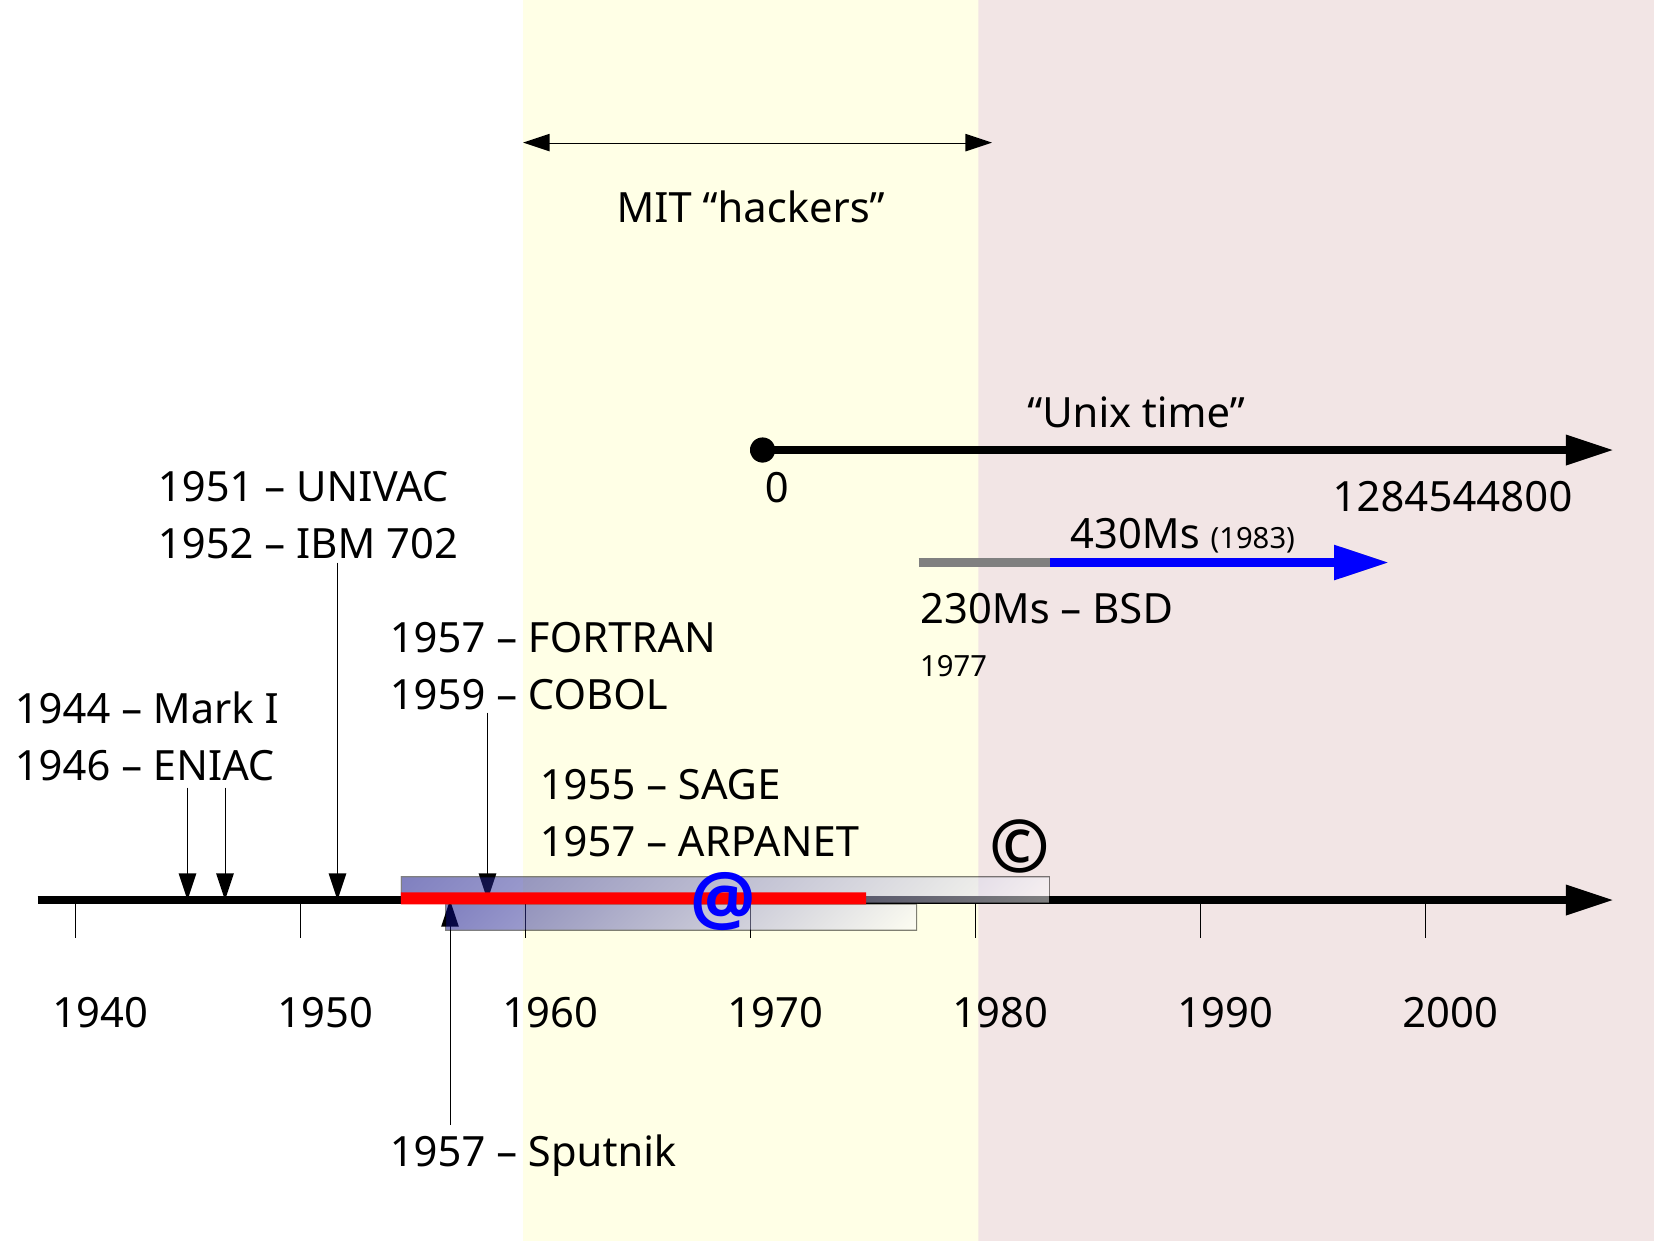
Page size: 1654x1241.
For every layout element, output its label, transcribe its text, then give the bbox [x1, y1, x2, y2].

text_box 1960 [487, 975, 638, 1051]
text_box MIT “hackers” [526, 169, 975, 236]
text_box 1955 – SAGE 1957 – ARPANET [918, 892, 1163, 924]
text_box 1944 – Mark I 1946 – ENIAC [0, 671, 337, 788]
text_box @ [676, 839, 890, 943]
text_box 430Ms (1983) [1055, 496, 1388, 563]
text_box 1951 – UNIVAC 1952 – IBM 702 [143, 449, 781, 567]
text_box 1977 [905, 637, 1238, 689]
text_box 1284544800 [1317, 459, 1613, 526]
text_box 1990 [1162, 975, 1313, 1051]
text_box 1980 [937, 975, 1088, 1051]
text_box 2000 [1387, 975, 1538, 1051]
text_box 0 [750, 450, 863, 526]
text_box [400, 0, 1654, 1241]
text_box 1950 [262, 975, 413, 1051]
text_box 230Ms – BSD [905, 571, 1238, 637]
text_box 1940 [37, 975, 188, 1051]
text_box 1970 [712, 975, 863, 1051]
text_box © [975, 787, 1189, 892]
text_box 1957 – FORTRAN 1959 – COBOL [375, 600, 1013, 717]
text_box 1955 – SAGE 1957 – ARPANET [525, 747, 1163, 876]
text_box 1957 – Sputnik [375, 1114, 1013, 1190]
text_box “Unix time” [1012, 375, 1282, 441]
